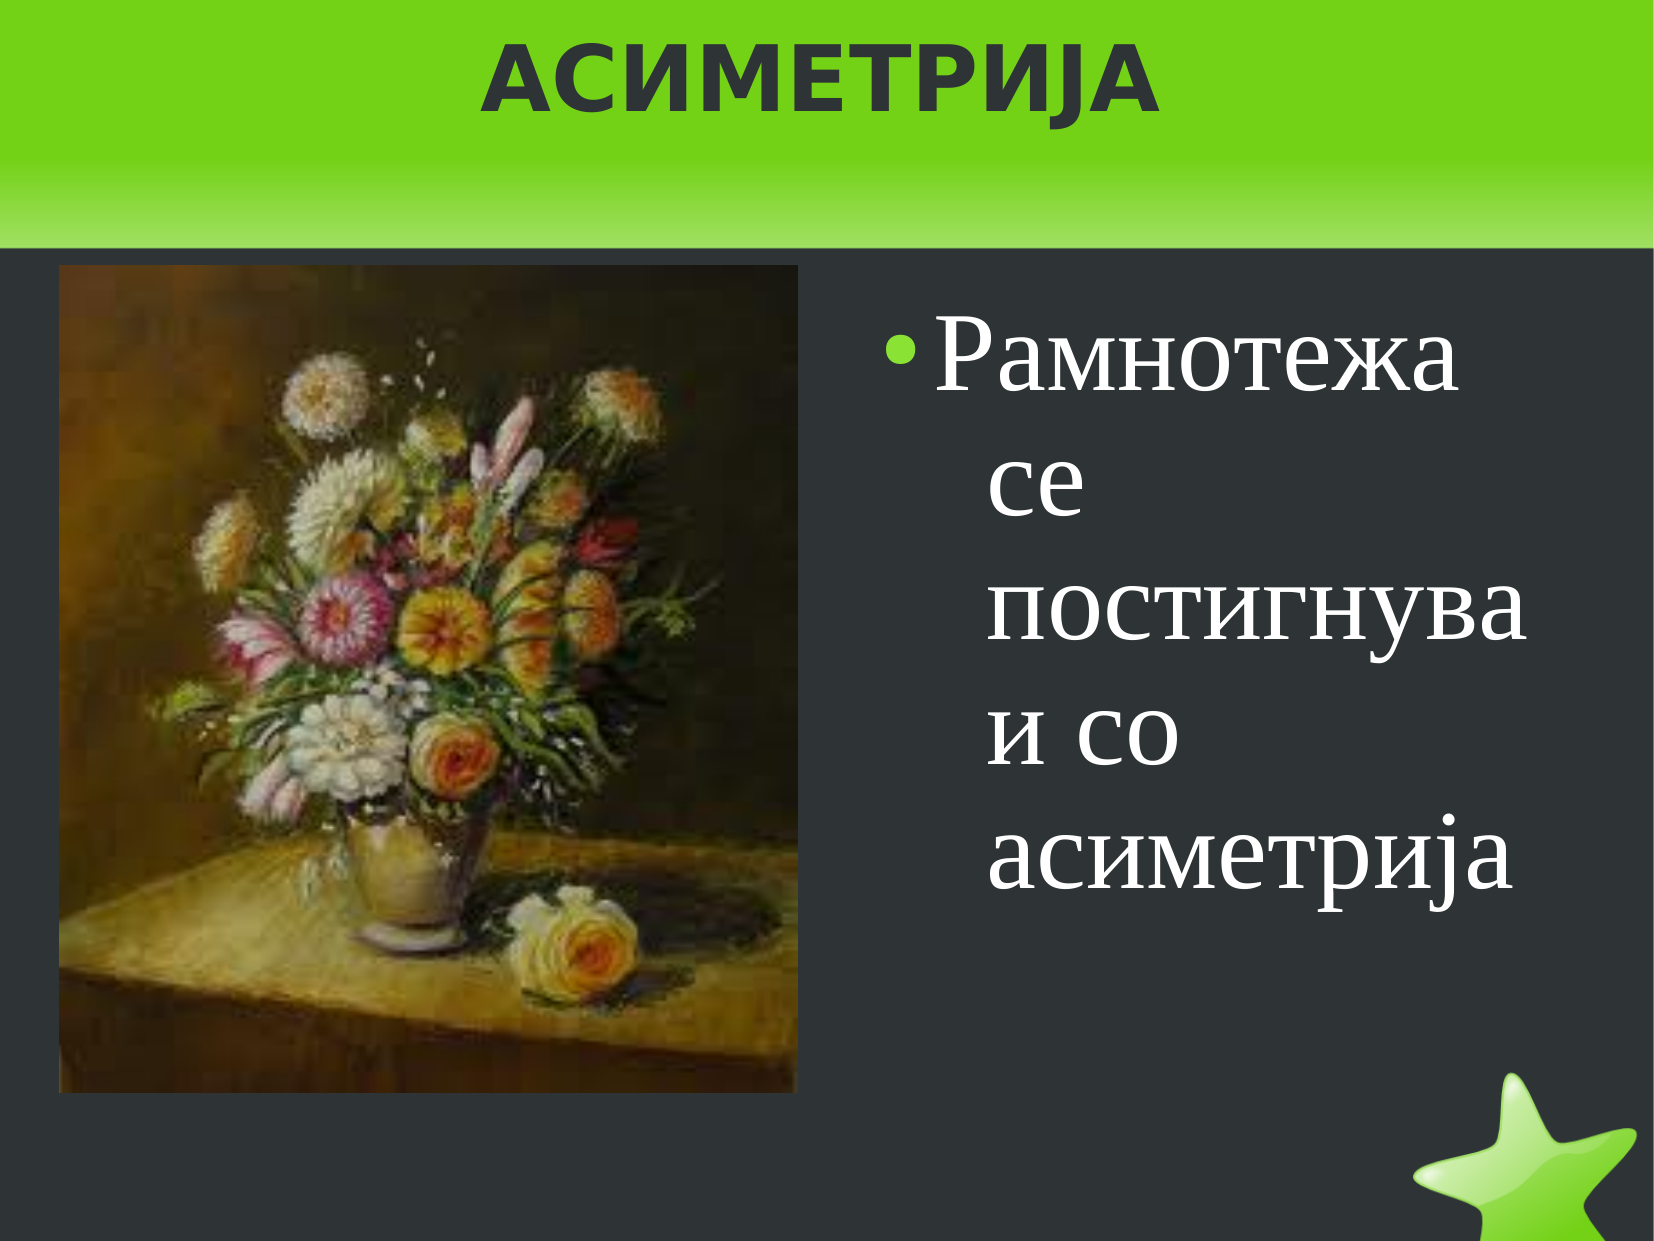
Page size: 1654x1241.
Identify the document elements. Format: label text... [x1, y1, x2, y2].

title АСИМЕТРИЈА [76, 25, 1565, 240]
picture [0, 0, 1654, 1241]
list Рамнотежа се постигнува и со асиметрија [845, 290, 1572, 1094]
